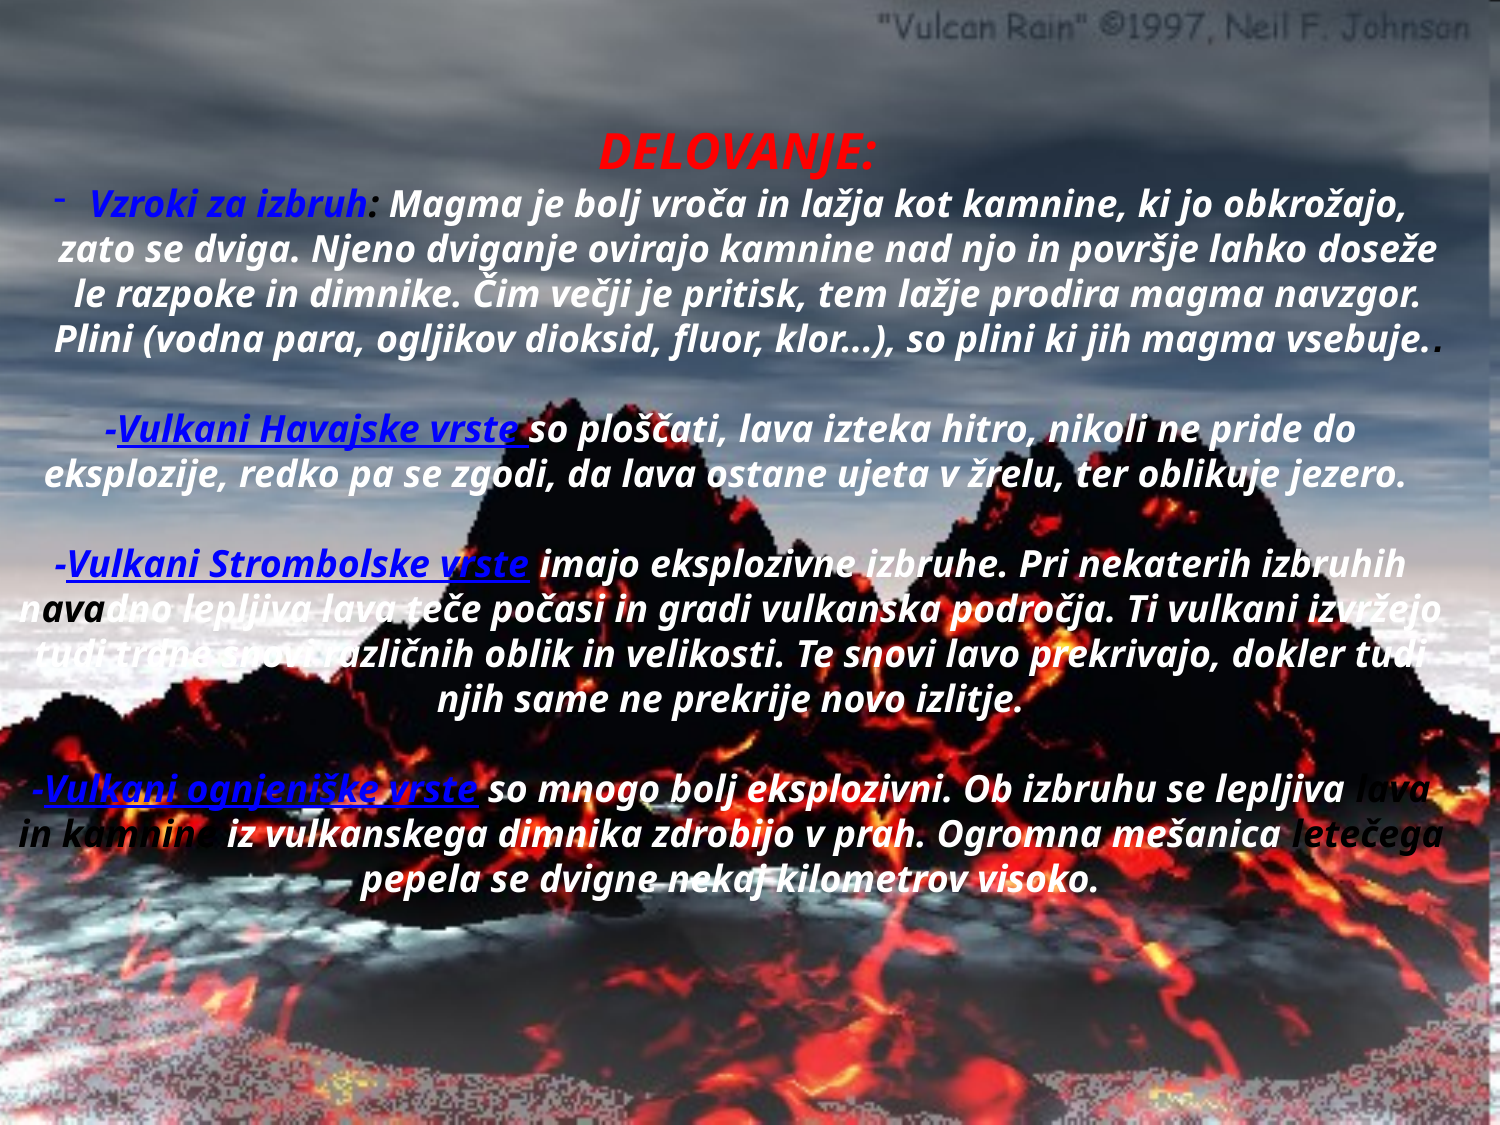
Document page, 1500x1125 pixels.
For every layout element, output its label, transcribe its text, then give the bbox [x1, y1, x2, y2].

picture [0, 0, 1500, 1125]
text_box DELOVANJE: Vzroki za izbruh: Magma je bolj vroča in lažja kot kamnine, ki jo obkrožajo, zato se dviga. Njeno dviganje ovirajo kamnine nad njo in površje lahko doseže le razpoke in dimnike. Čim večji je pritisk, tem lažje prodira magma navzgor. Plini (vodna para, ogljikov dioksid, fluor, klor...), so plini ki jih magma vsebuje.. -Vulkani Havajske vrste so ploščati, lava izteka hitro, nikoli ne pride do eksplozije, redko pa se zgodi, da lava ostane ujeta v žrelu, ter oblikuje jezero. -Vulkani Strombolske vrste imajo eksplozivne izbruhe. Pri nekaterih izbruhih navadno lepljiva lava teče počasi in gradi vulkanska področja. Ti vulkani izvržejo tudi trdne snovi različnih oblik in velikosti. Te snovi lavo prekrivajo, dokler tudi njih same ne prekrije novo izlitje. -Vulkani ognjeniške vrste so mnogo bolj eksplozivni. Ob izbruhu se lepljiva lava in kamnine iz vulkanskega dimnika zdrobijo v prah. Ogromna mešanica letečega pepela se dvigne nekaj kilometrov visoko. [0, 112, 1463, 908]
